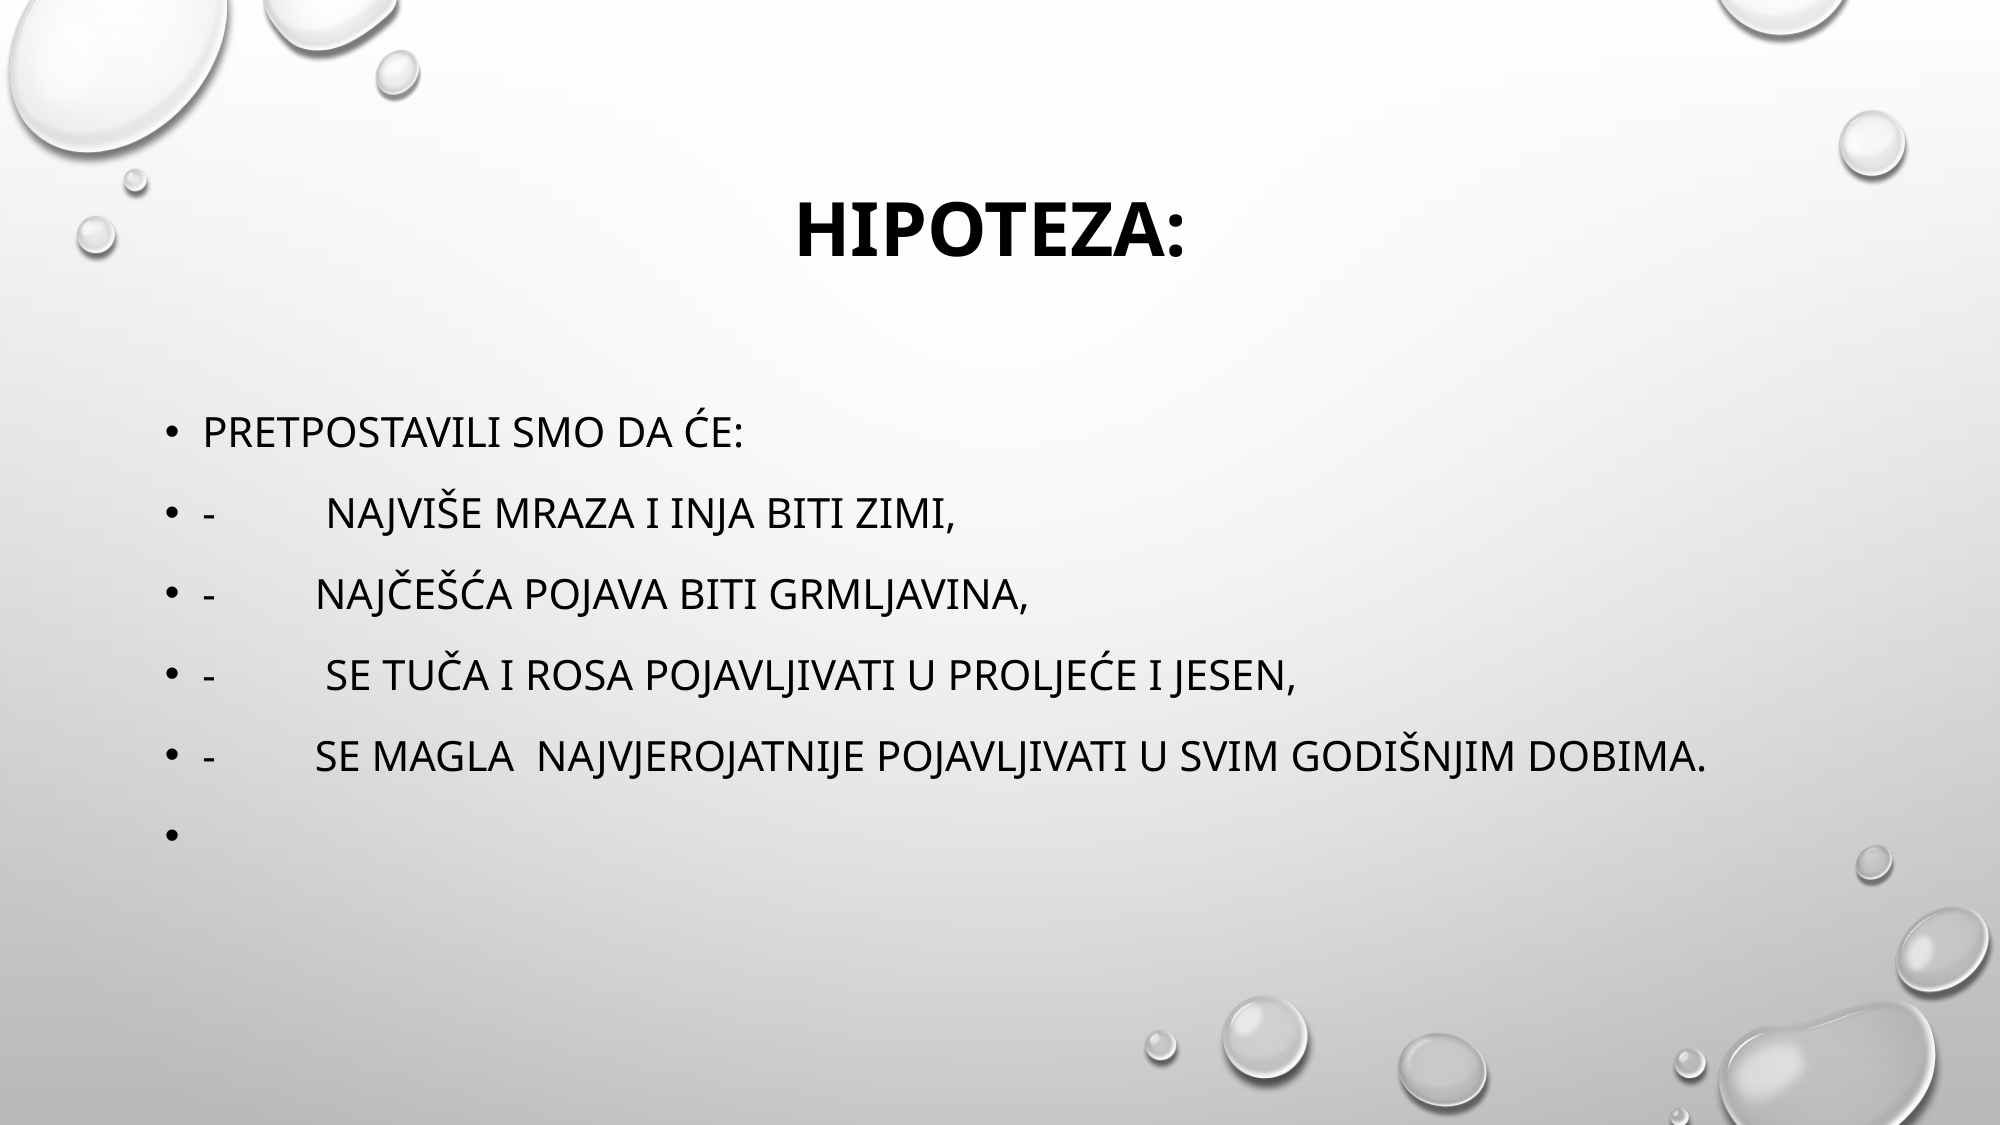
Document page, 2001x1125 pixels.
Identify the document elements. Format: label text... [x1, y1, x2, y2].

list Pretpostavili smo da će: - najviše mraza i inja biti zimi, - najčešća pojava biti grmljavina, - se tuča i rosa pojavljivati u proljeće i jesen, - se magla najvjerojatnije pojavljivati u svim godišnjim dobima. [149, 388, 1850, 950]
title Hipoteza: [149, 101, 1851, 364]
